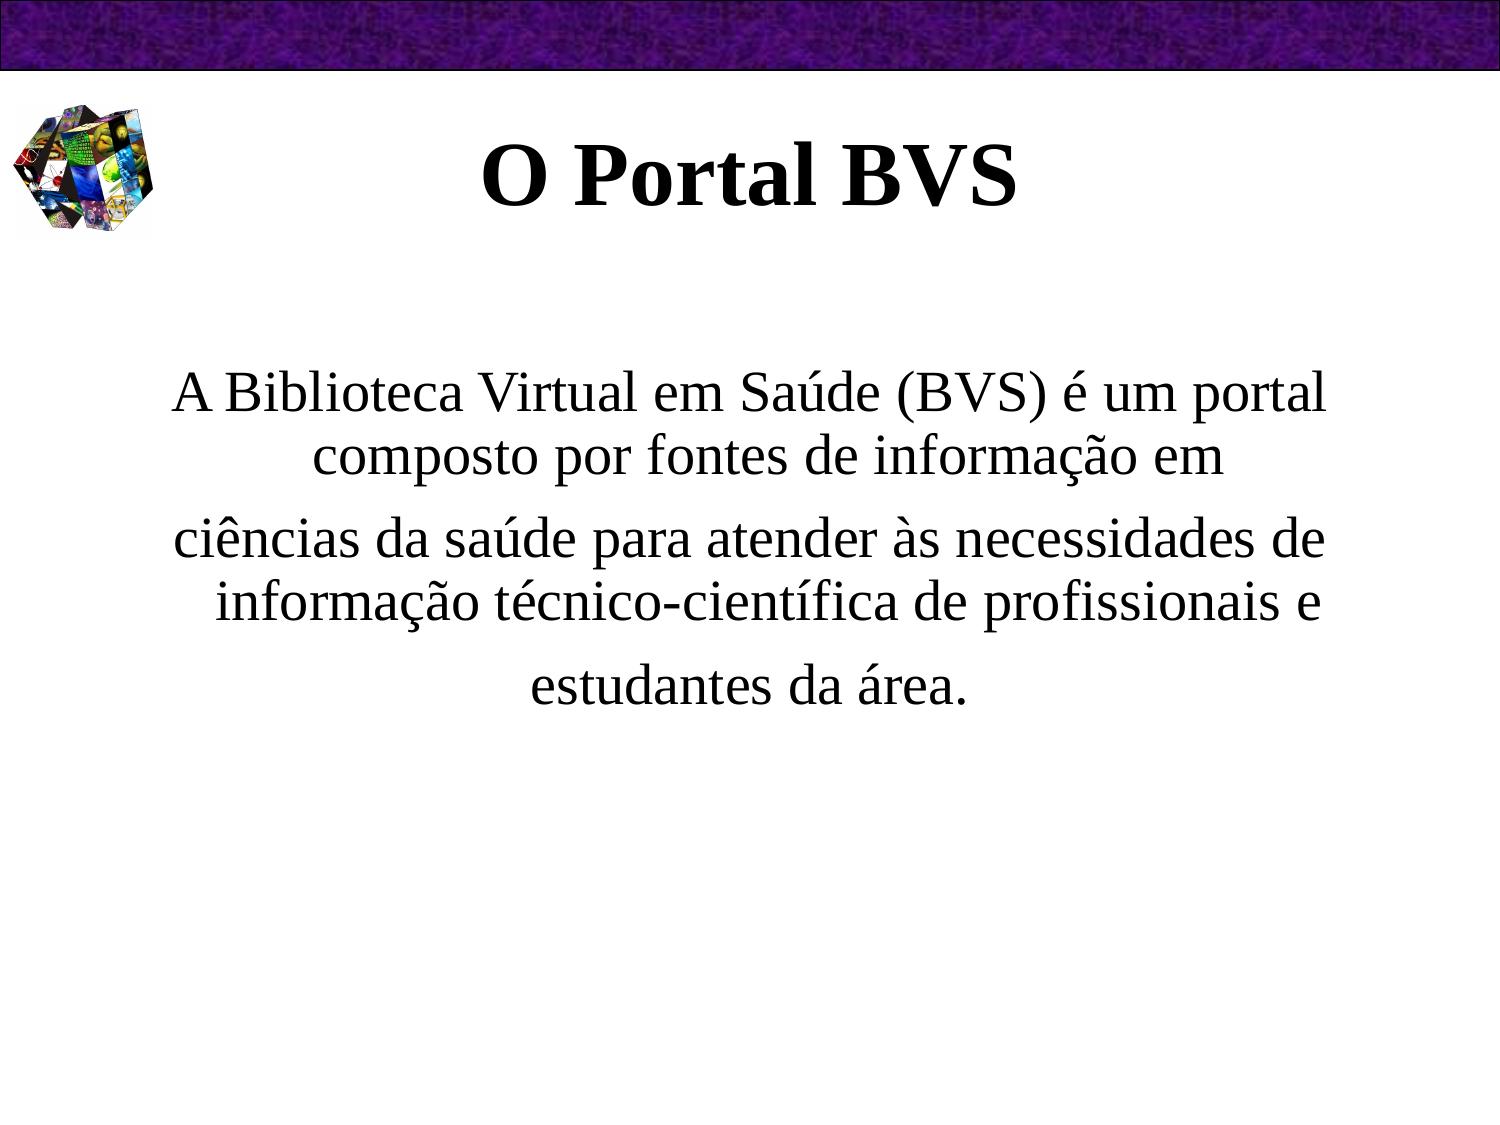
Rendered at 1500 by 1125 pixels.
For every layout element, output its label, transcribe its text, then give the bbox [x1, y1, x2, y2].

title O Portal BVS [75, 45, 1425, 233]
list A Biblioteca Virtual em Saúde (BVS) é um portal composto por fontes de informação em ciências da saúde para atender às necessidades de informação técnico-científica de profissionais e estudantes da área. [75, 262, 1425, 1005]
picture [1, 1, 1499, 69]
